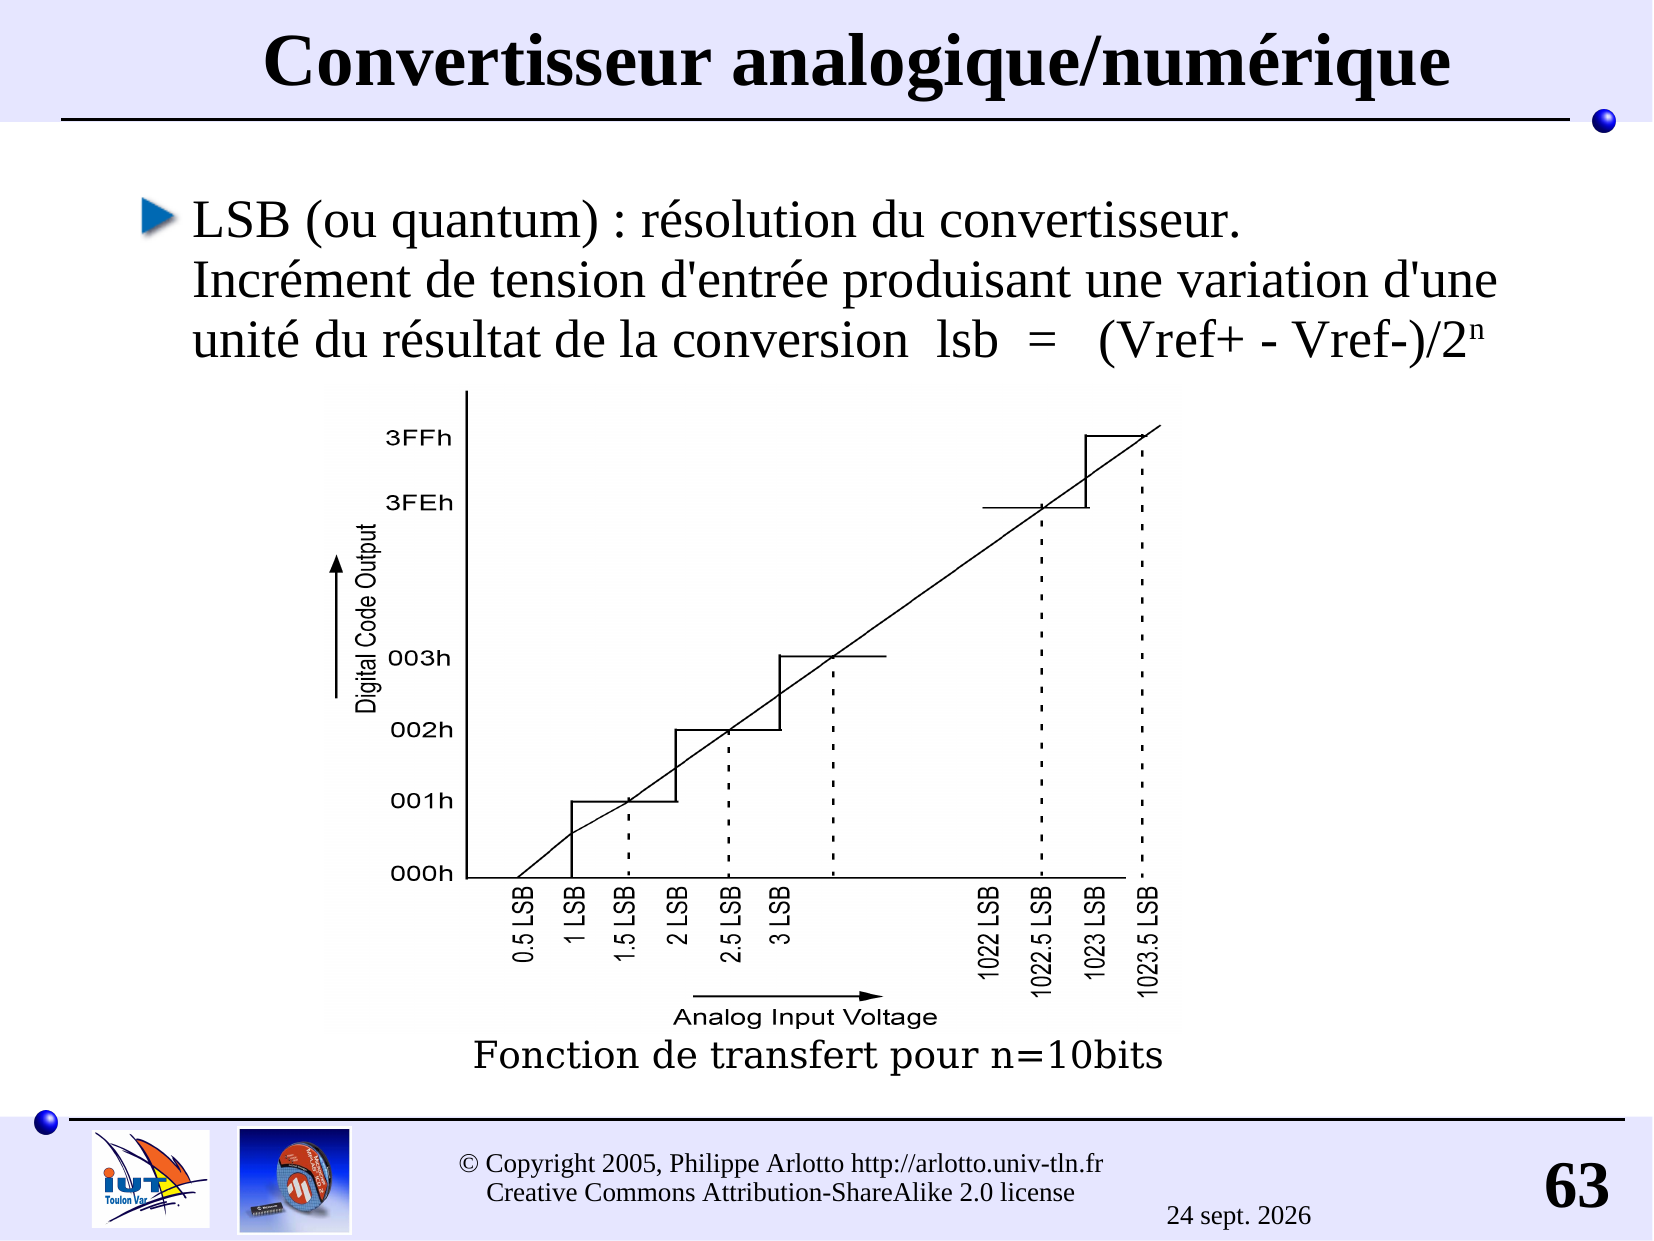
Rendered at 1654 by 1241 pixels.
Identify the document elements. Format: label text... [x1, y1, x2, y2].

list LSB (ou quantum) : résolution du convertisseur. Incrément de tension d'entrée produisant une variation d'une unité du résultat de la conversion lsb = (Vref+ - Vref-)/2n [121, 188, 1534, 1039]
title Convertisseur analogique/numérique [95, 11, 1585, 110]
text_box Fonction de transfert pour n=10bits [472, 1033, 1165, 1078]
picture [324, 383, 1182, 1034]
picture [237, 1126, 352, 1235]
